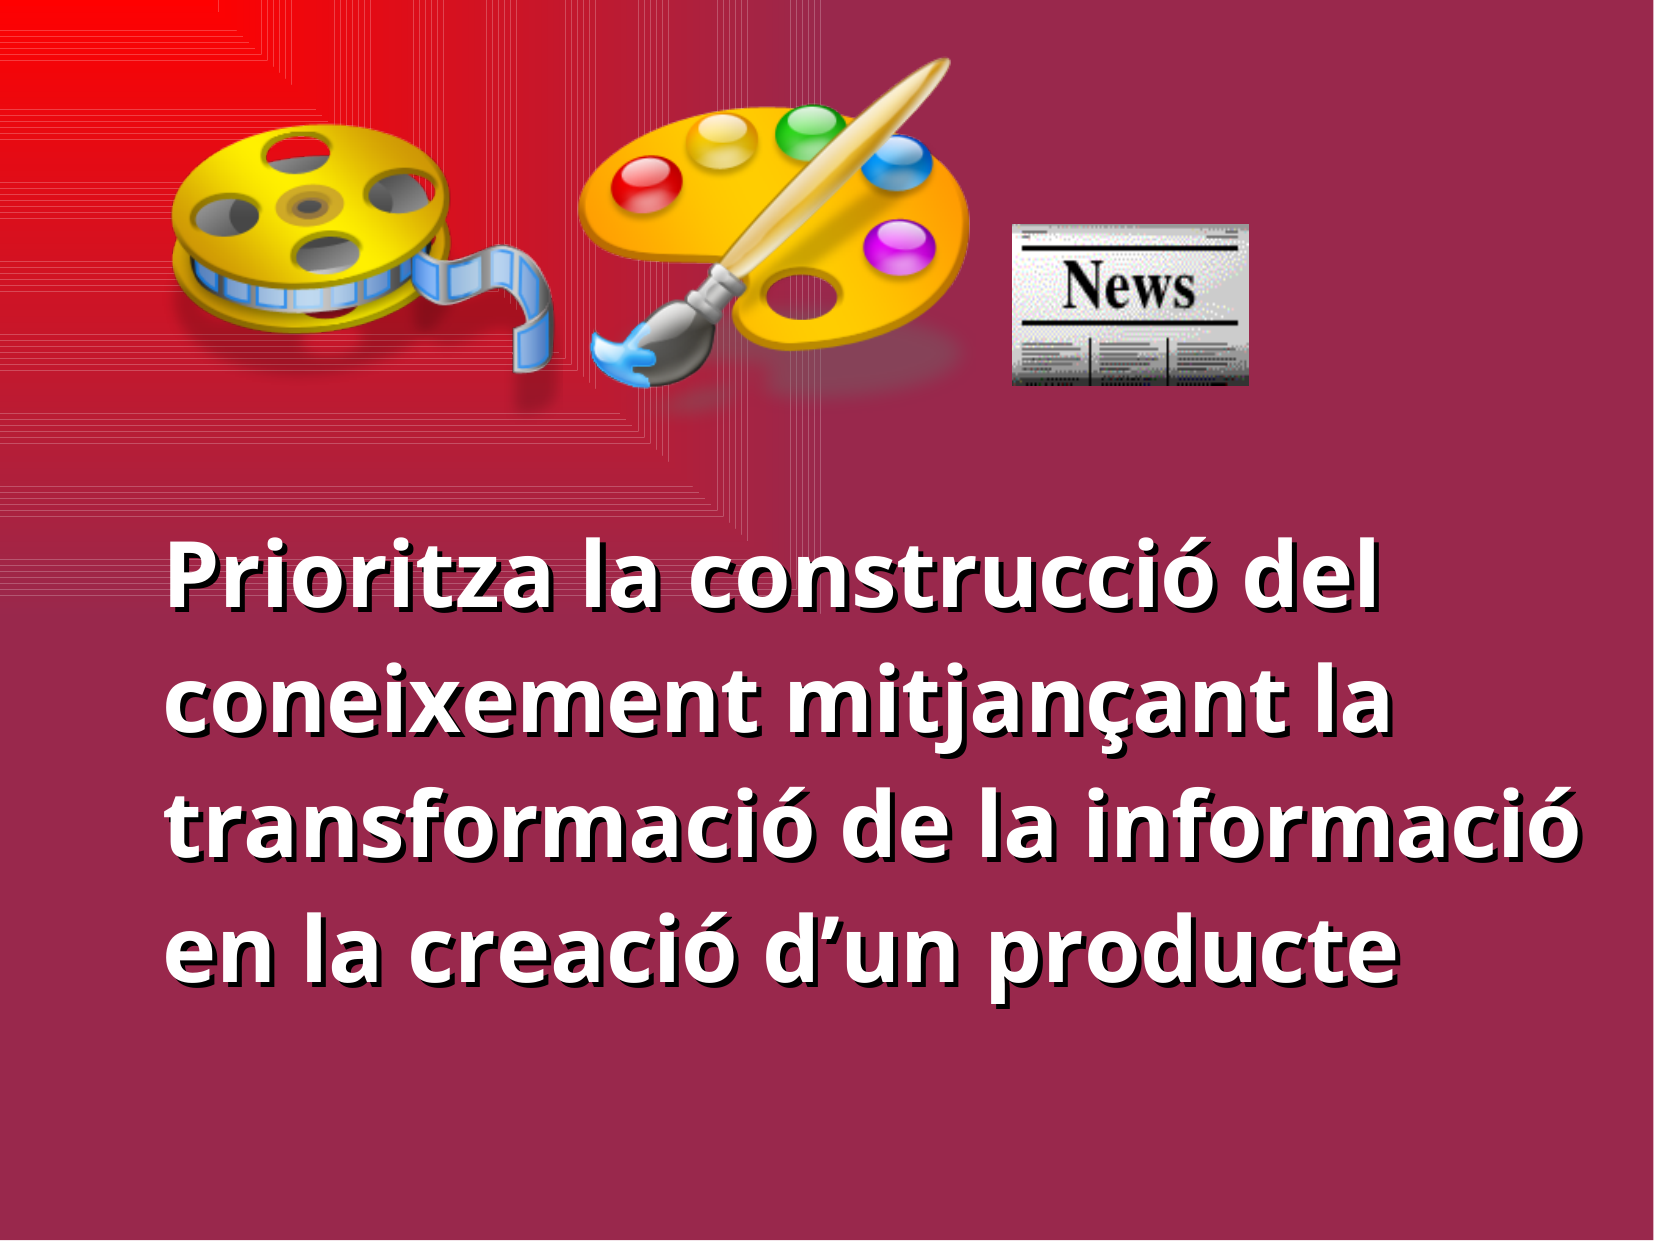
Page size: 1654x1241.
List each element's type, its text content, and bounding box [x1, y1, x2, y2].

text_box Prioritza la construcció del coneixement mitjançant la transformació de la informació en la creació d’un producte [147, 501, 1643, 1075]
picture [1012, 224, 1249, 386]
text_box prioritza d’un producte [0, 474, 1654, 630]
picture [162, 49, 563, 451]
picture [575, 49, 976, 451]
